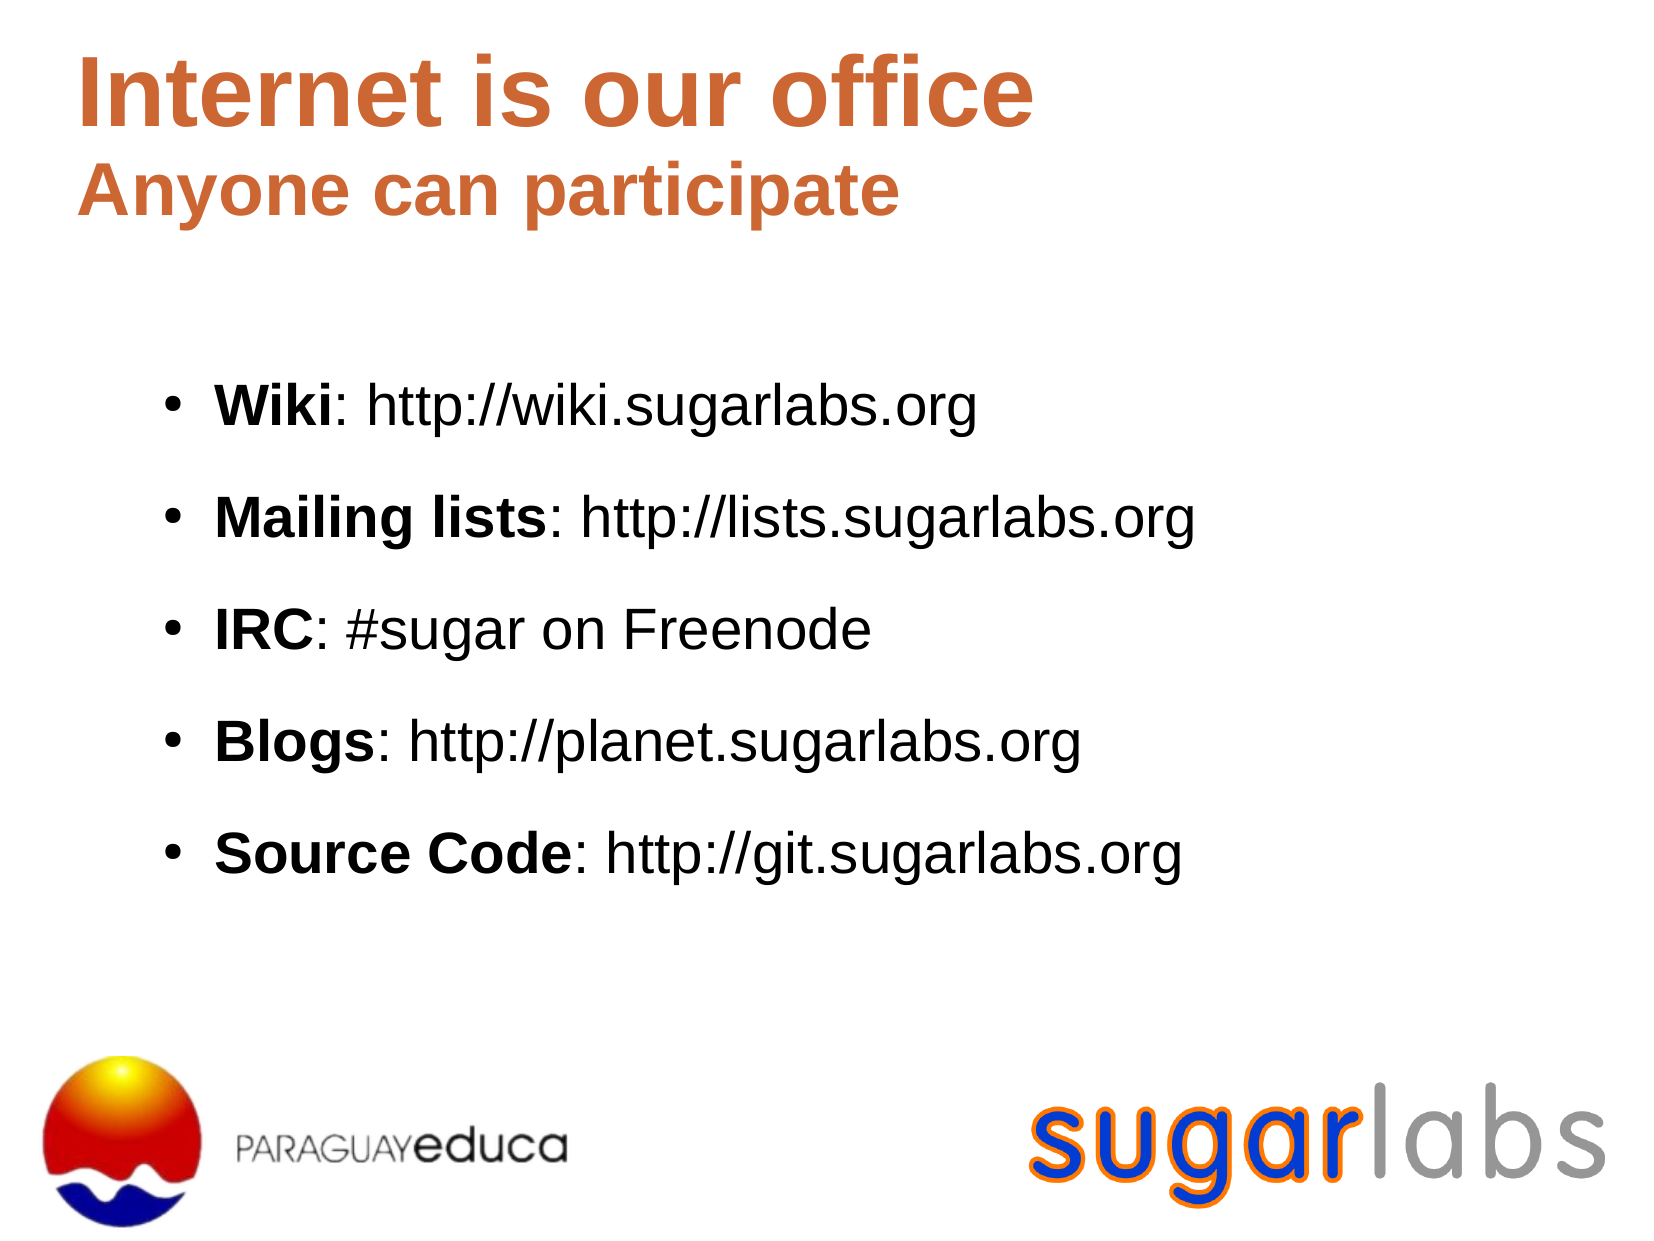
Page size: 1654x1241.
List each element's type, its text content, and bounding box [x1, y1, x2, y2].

picture [33, 1056, 579, 1236]
title Internet is our office Anyone can participate [76, 21, 1565, 247]
picture [978, 1031, 1654, 1241]
text_box Wiki: http://wiki.sugarlabs.org Mailing lists: http://lists.sugarlabs.org IRC: #sugar on Freenode Blogs: http://planet.sugarlabs.org Source Code: http://git.sugarlabs.org [112, 262, 1501, 1013]
